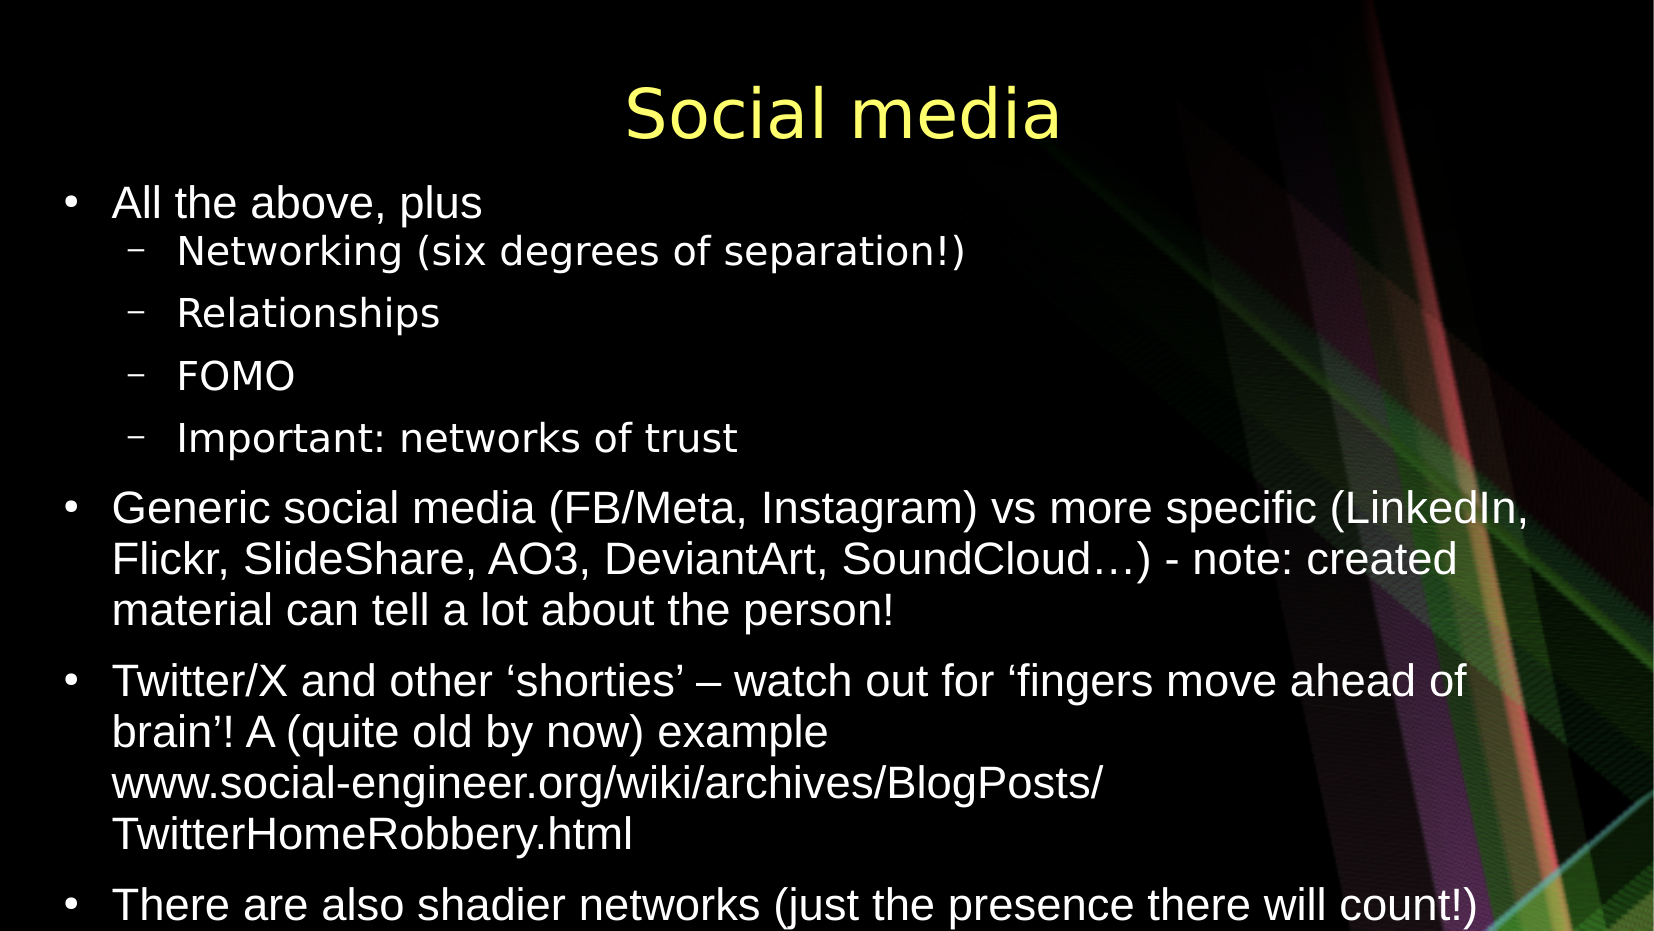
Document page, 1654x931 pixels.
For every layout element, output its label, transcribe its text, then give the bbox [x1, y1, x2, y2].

picture [0, 0, 1654, 931]
list All the above, plus Networking (six degrees of separation!) Relationships FOMO Important: networks of trust Generic social media (FB/Meta, Instagram) vs more specific (LinkedIn, Flickr, SlideShare, AO3, DeviantArt, SoundCloud…) - note: created material can tell a lot about the person! Twitter/X and other ‘shorties’ – watch out for ‘fingers move ahead of brain’! A (quite old by now) example www.social-engineer.org/wiki/archives/BlogPosts/ TwitterHomeRobbery.html There are also shadier networks (just the presence there will count!) [47, 177, 1595, 931]
title Social media [82, 37, 1607, 193]
